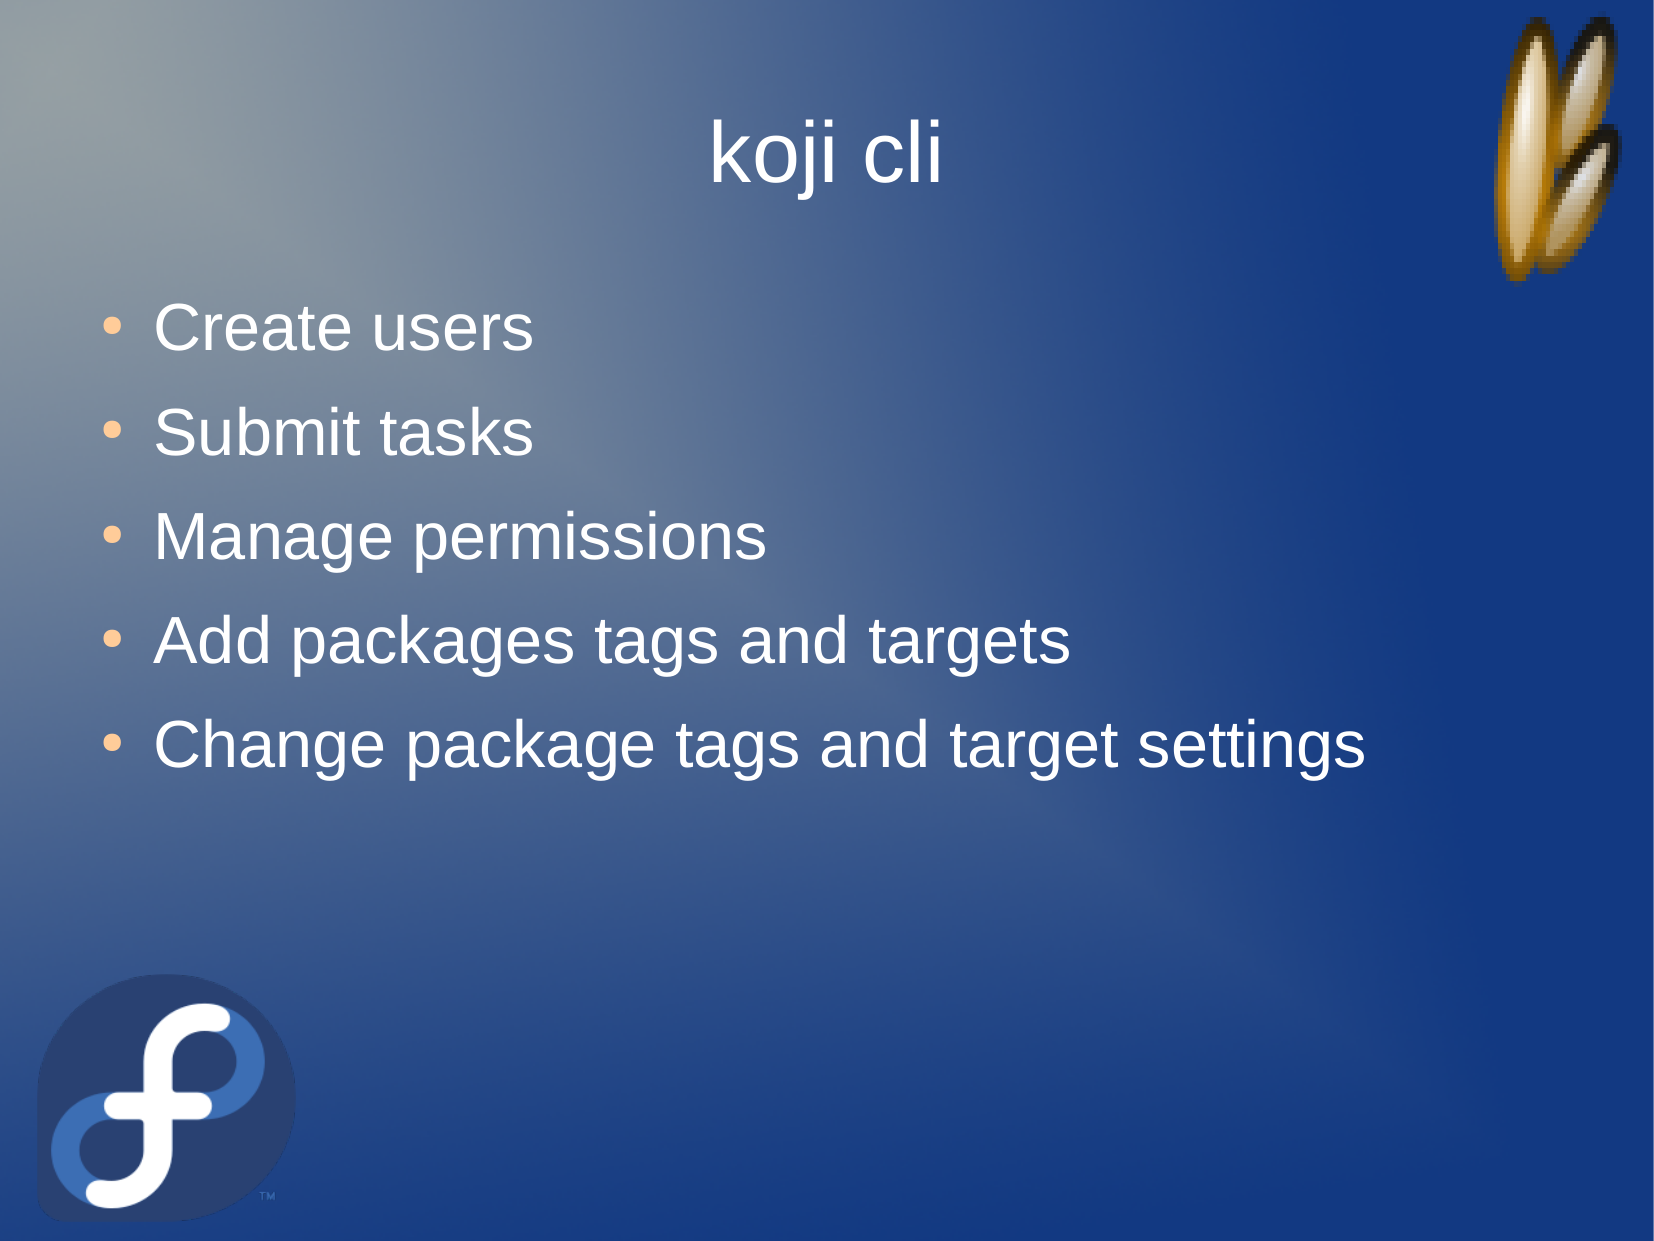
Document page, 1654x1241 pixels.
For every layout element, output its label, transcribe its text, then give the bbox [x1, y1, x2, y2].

picture [0, 0, 1654, 1241]
list Create users Submit tasks Manage permissions Add packages tags and targets Change package tags and target settings [82, 290, 1571, 1109]
title koji cli [82, 49, 1571, 257]
